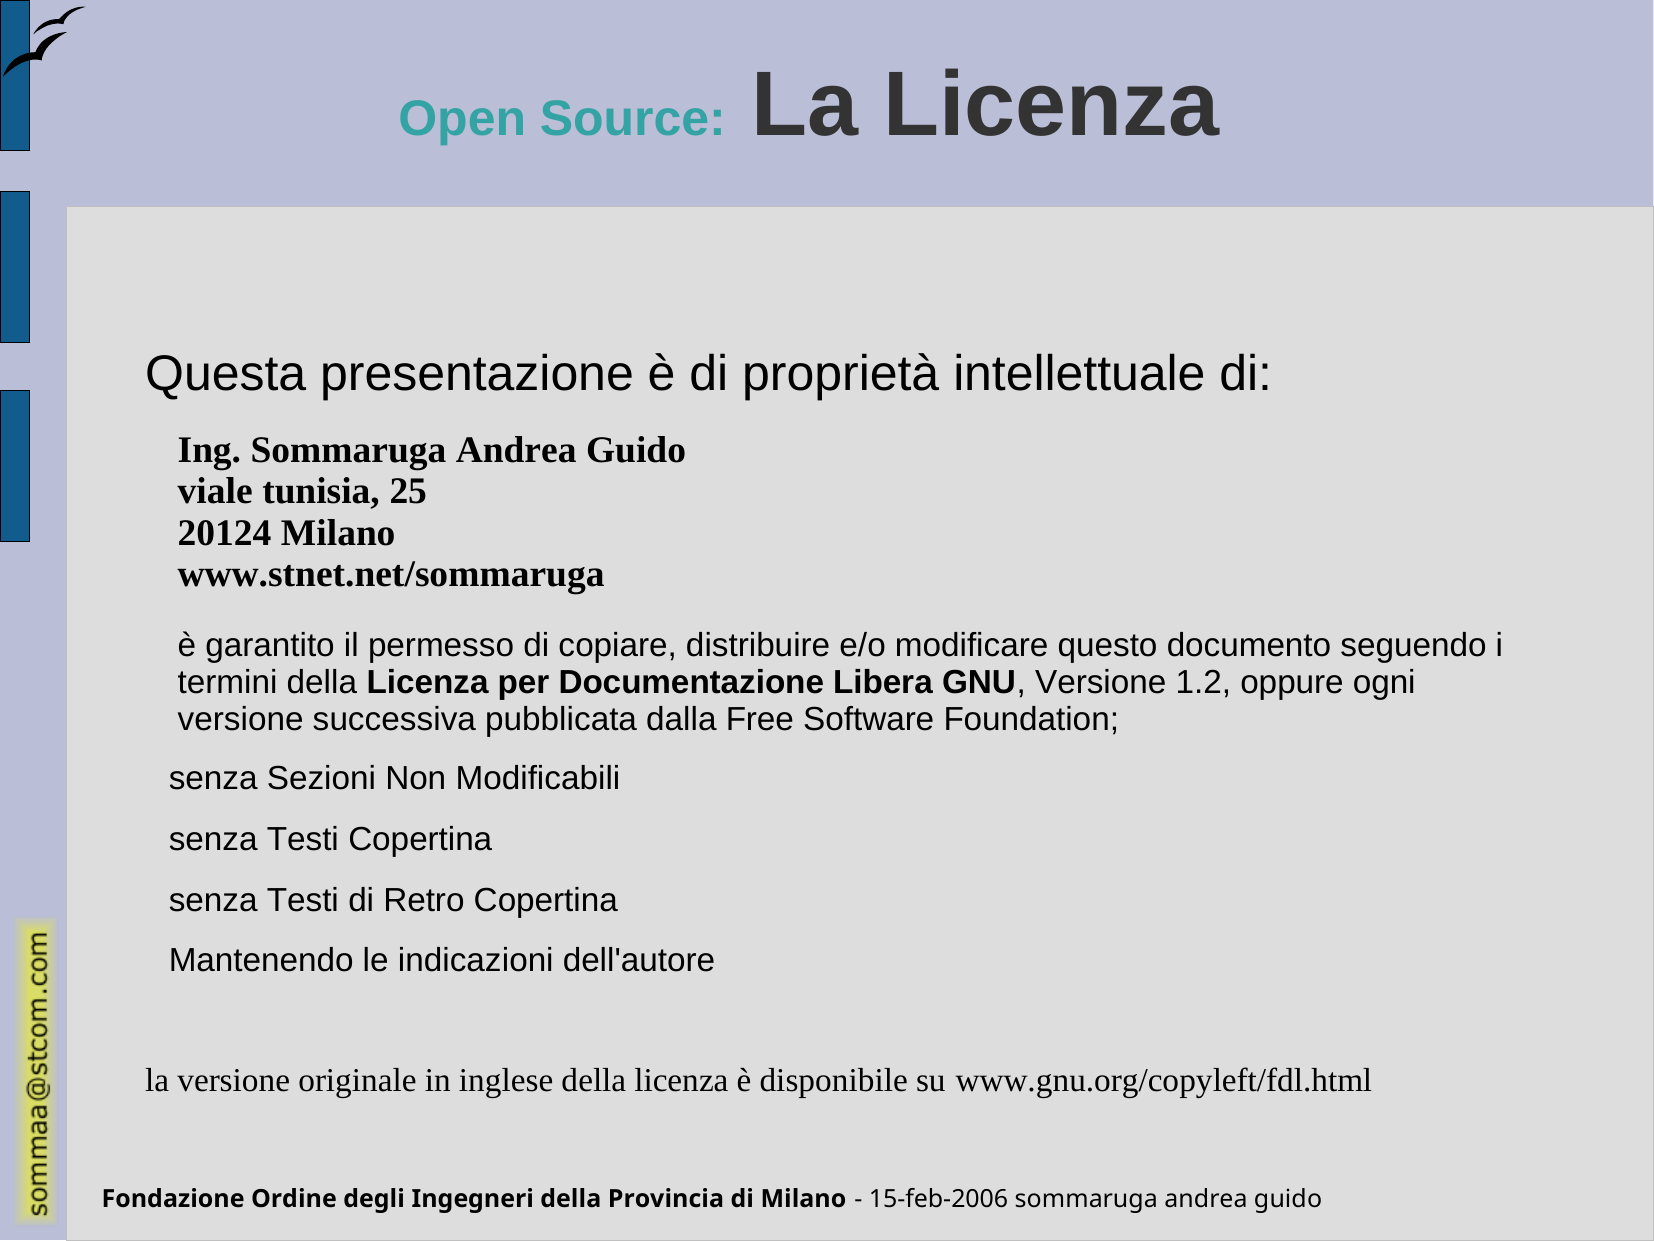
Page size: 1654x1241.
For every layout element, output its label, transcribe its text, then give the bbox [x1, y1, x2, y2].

picture [12, 915, 60, 1228]
title Open Source: La Licenza [118, 0, 1531, 208]
list Questa presentazione è di proprietà intellettuale di: Ing. Sommaruga Andrea Guido viale tunisia, 25 20124 Milano www.stnet.net/sommaruga è garantito il permesso di copiare, distribuire e/o modificare questo documento seguendo i termini della Licenza per Documentazione Libera GNU, Versione 1.2, oppure ogni versione successiva pubblicata dalla Free Software Foundation; senza Sezioni Non Modificabili senza Testi Copertina senza Testi di Retro Copertina Mantenendo le indicazioni dell'autore la versione originale in inglese della licenza è disponibile su www.gnu.org/copyleft/fdl.html [121, 344, 1534, 1158]
